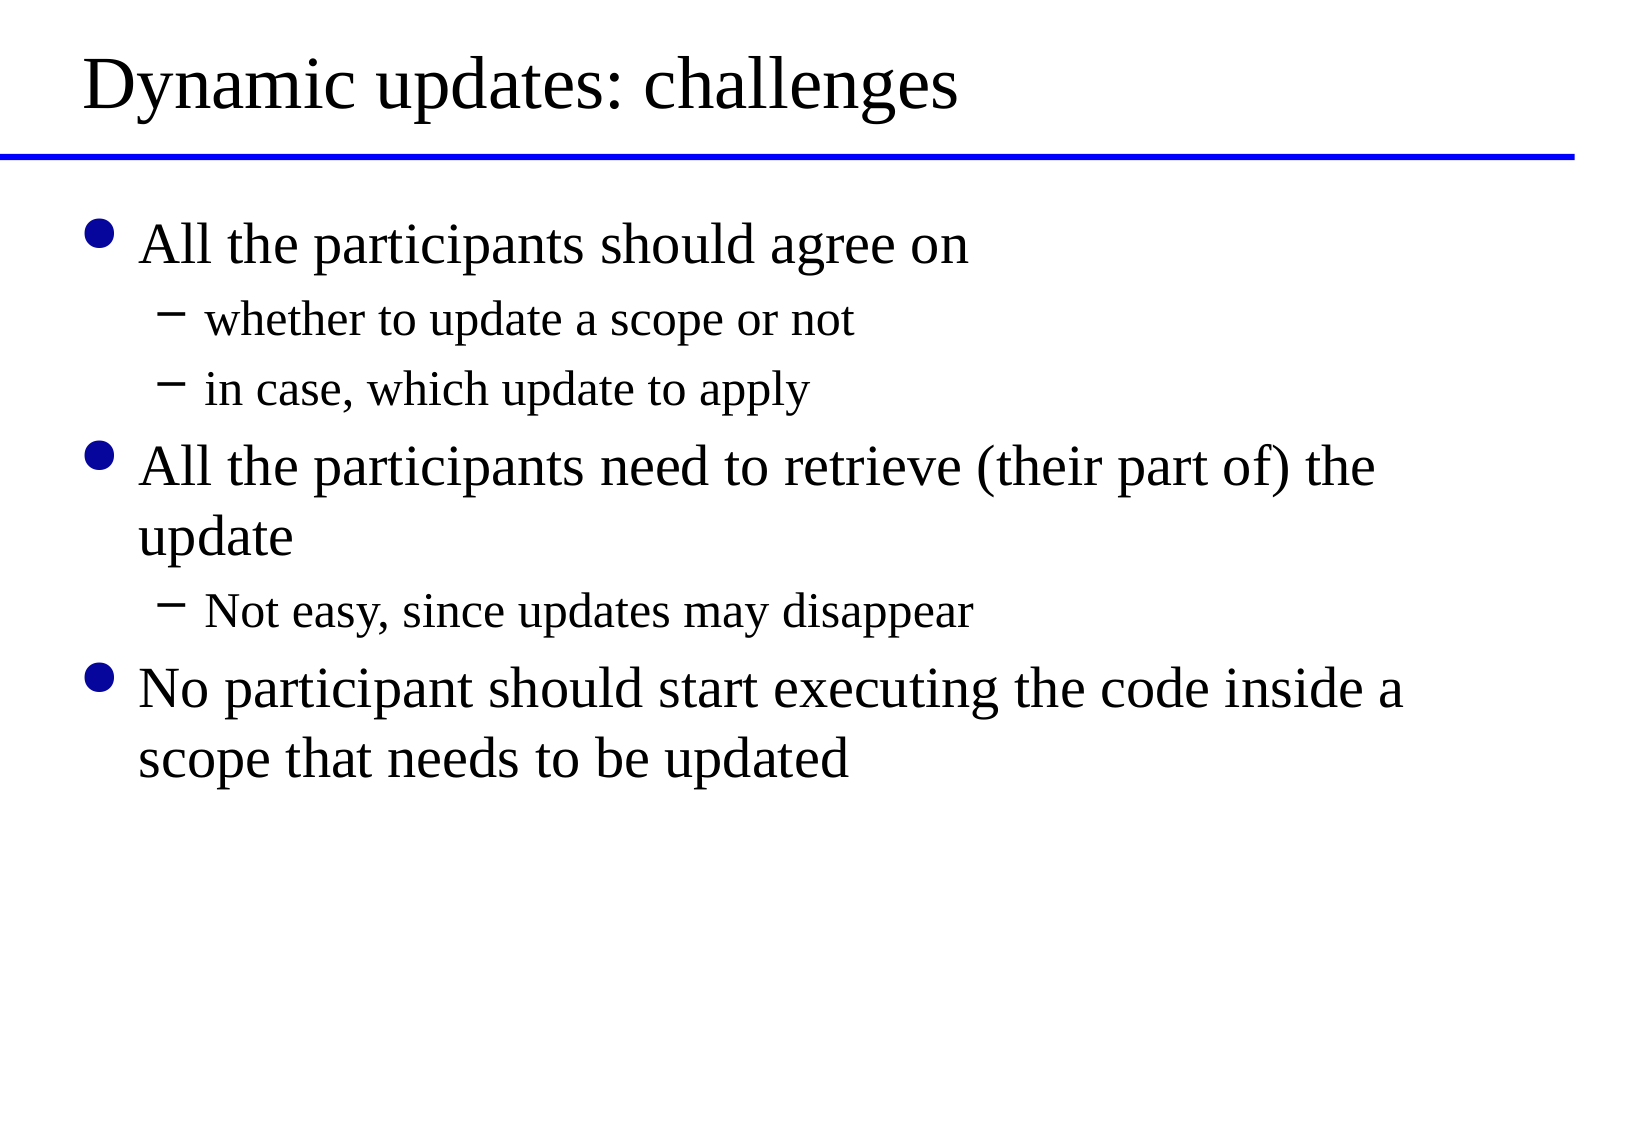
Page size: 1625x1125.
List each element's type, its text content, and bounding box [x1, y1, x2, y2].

title Dynamic updates: challenges [67, 27, 1544, 131]
list All the participants should agree on whether to update a scope or not in case, which update to apply All the participants need to retrieve (their part of) the update Not easy, since updates may disappear No participant should start executing the code inside a scope that needs to be updated [67, 198, 1546, 1061]
